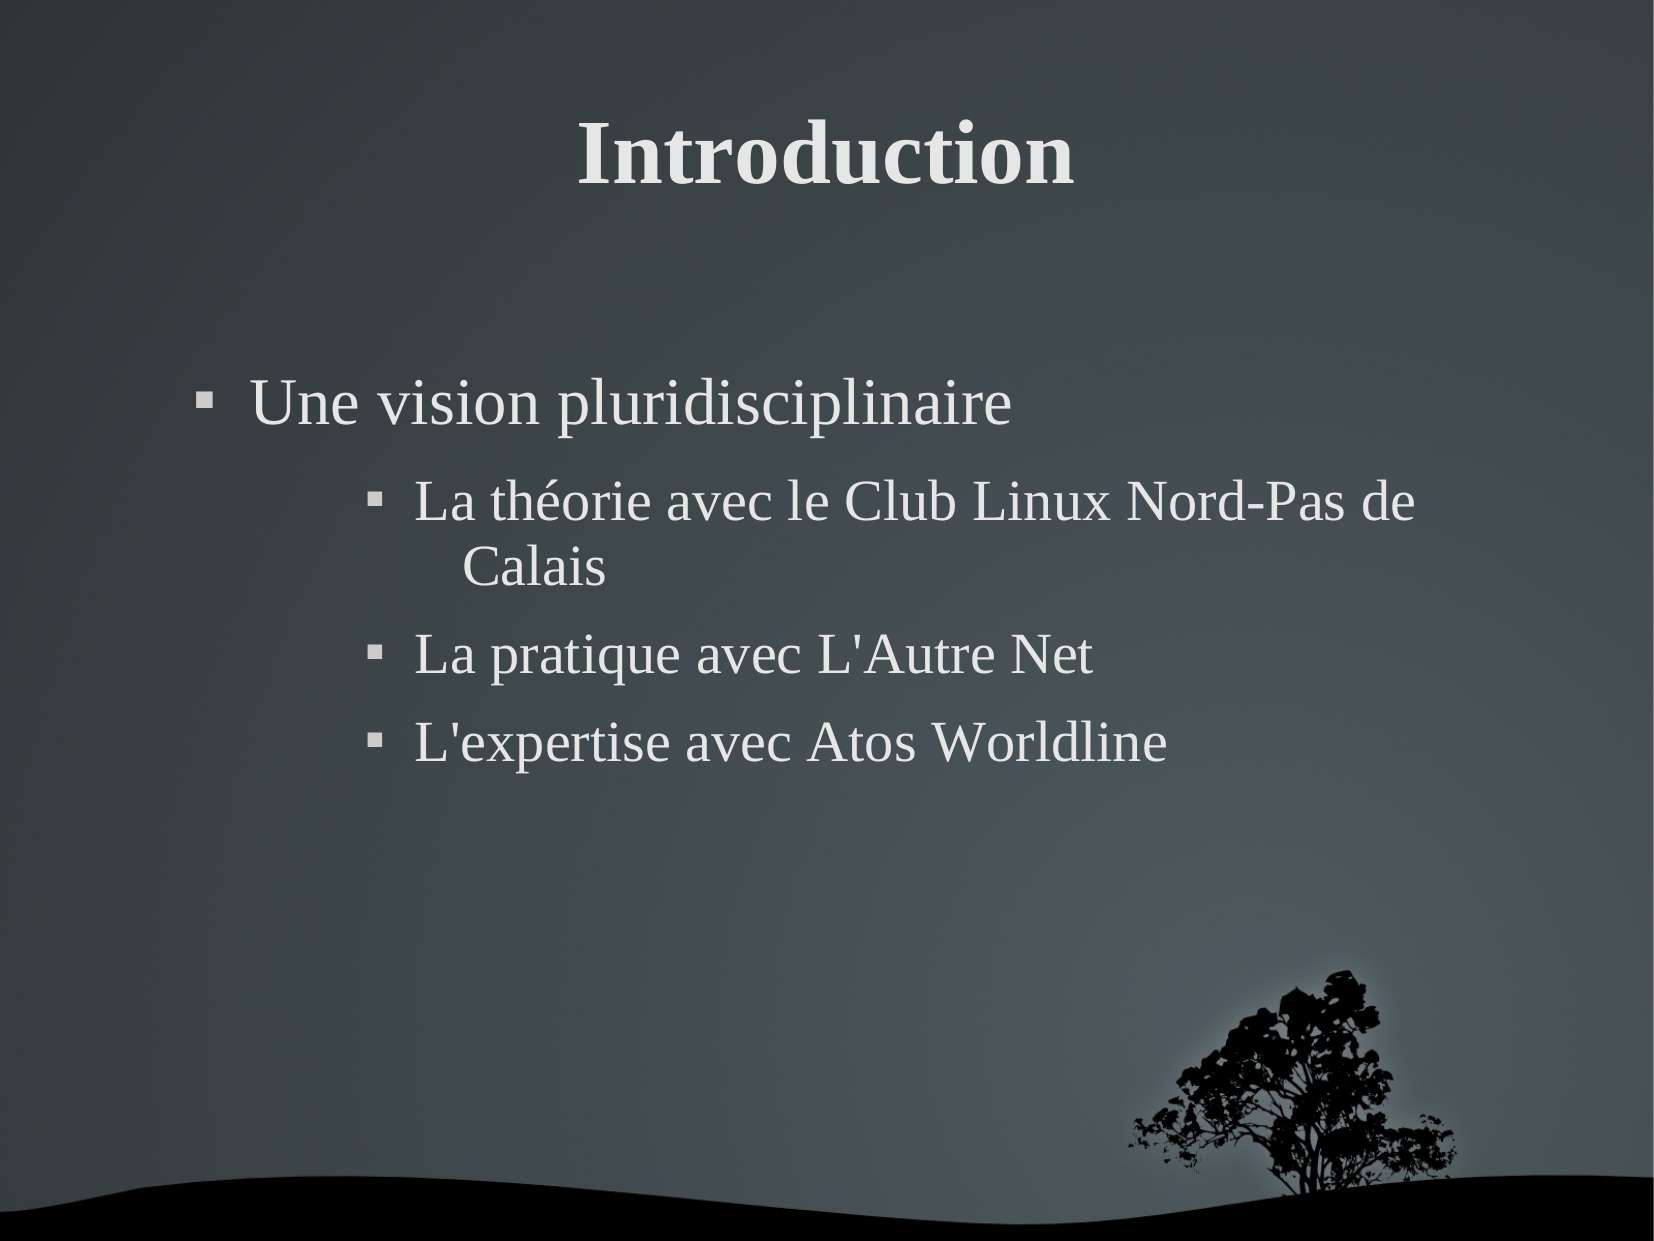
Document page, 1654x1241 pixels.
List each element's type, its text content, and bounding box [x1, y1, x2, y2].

picture [0, 0, 1654, 1241]
list Une vision pluridisciplinaire La théorie avec le Club Linux Nord-Pas de Calais La pratique avec L'Autre Net L'expertise avec Atos Worldline [178, 364, 1570, 1147]
title Introduction [82, 49, 1571, 257]
